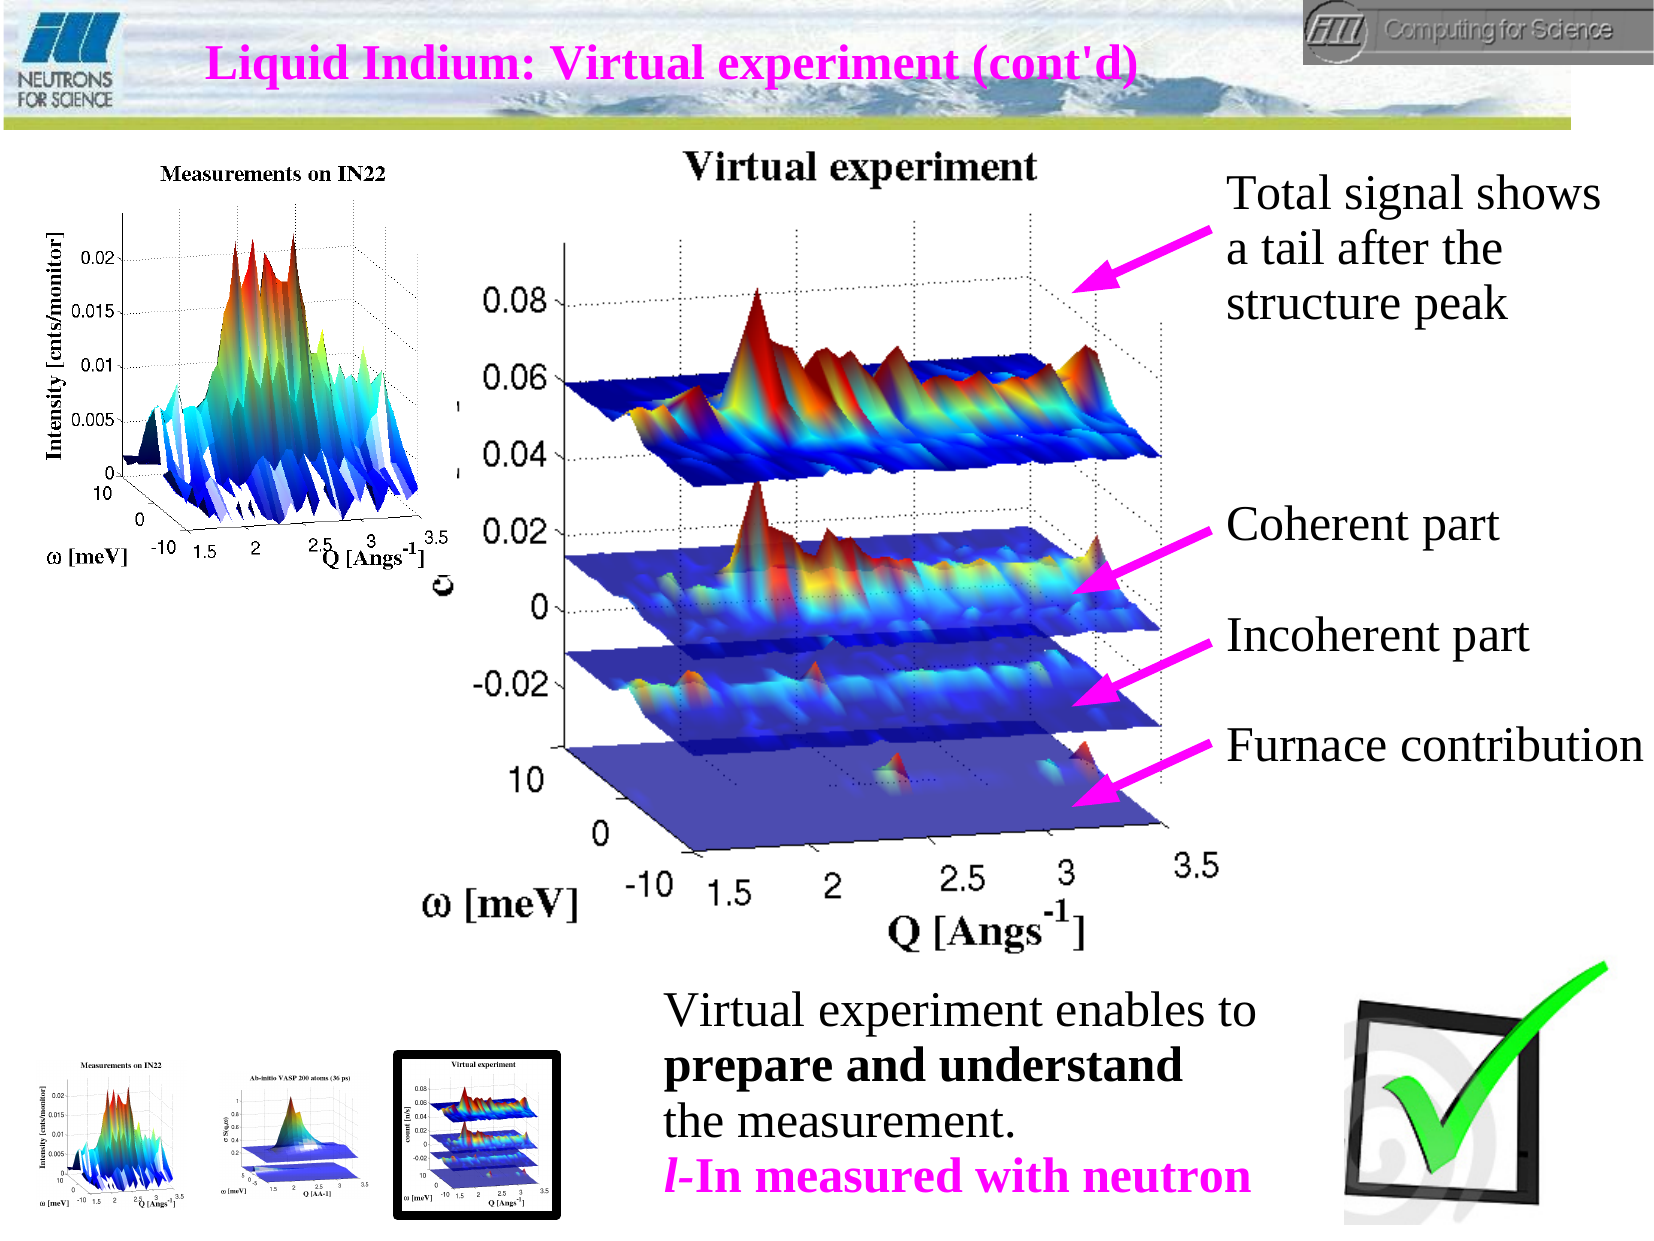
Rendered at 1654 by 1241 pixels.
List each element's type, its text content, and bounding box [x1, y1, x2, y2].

text_box Total signal shows a tail after the structure peak Coherent part Incoherent part Furnace contribution [1226, 164, 1646, 773]
picture [401, 1059, 552, 1211]
text_box Liquid Indium: Virtual experiment (cont'd) [204, 34, 1140, 91]
picture [1344, 946, 1619, 1225]
picture [36, 137, 1239, 977]
picture [219, 1071, 370, 1199]
text_box Virtual experiment enables to prepare and understand the measurement. l-In measured with neutron [664, 982, 1271, 1204]
picture [3, 0, 1654, 130]
picture [36, 1060, 187, 1210]
